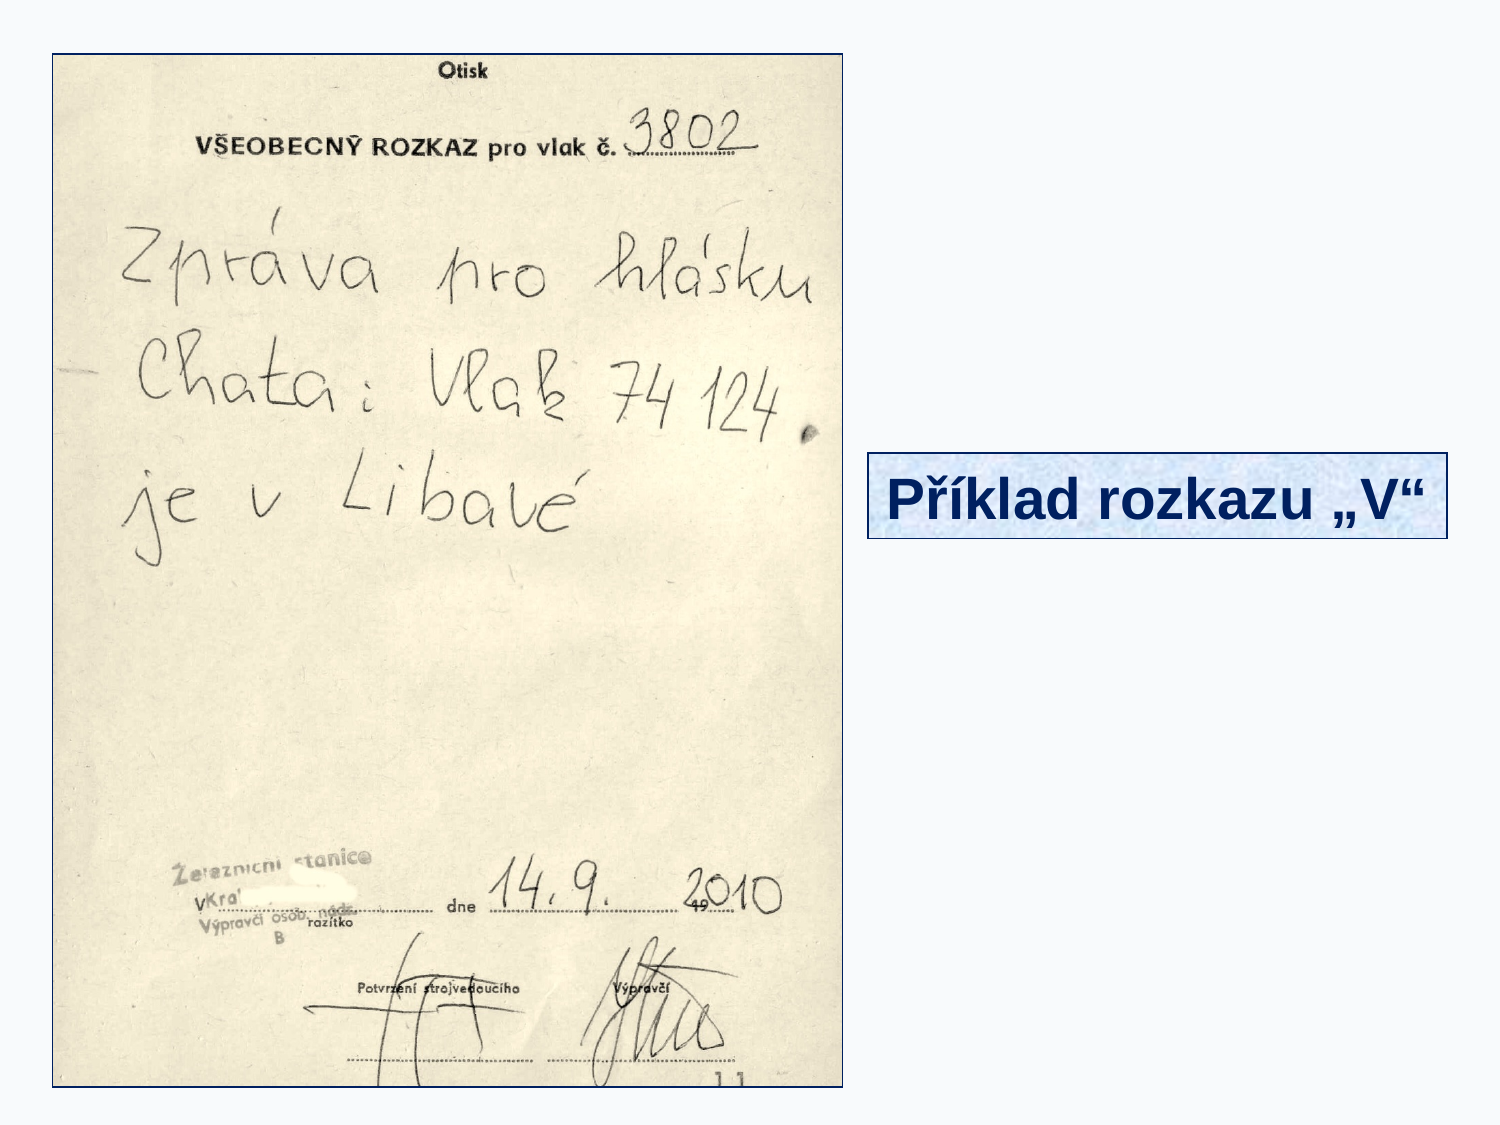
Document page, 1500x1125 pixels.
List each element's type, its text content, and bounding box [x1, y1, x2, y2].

picture [53, 54, 842, 1087]
text_box Příklad rozkazu „V“ [868, 453, 1448, 539]
